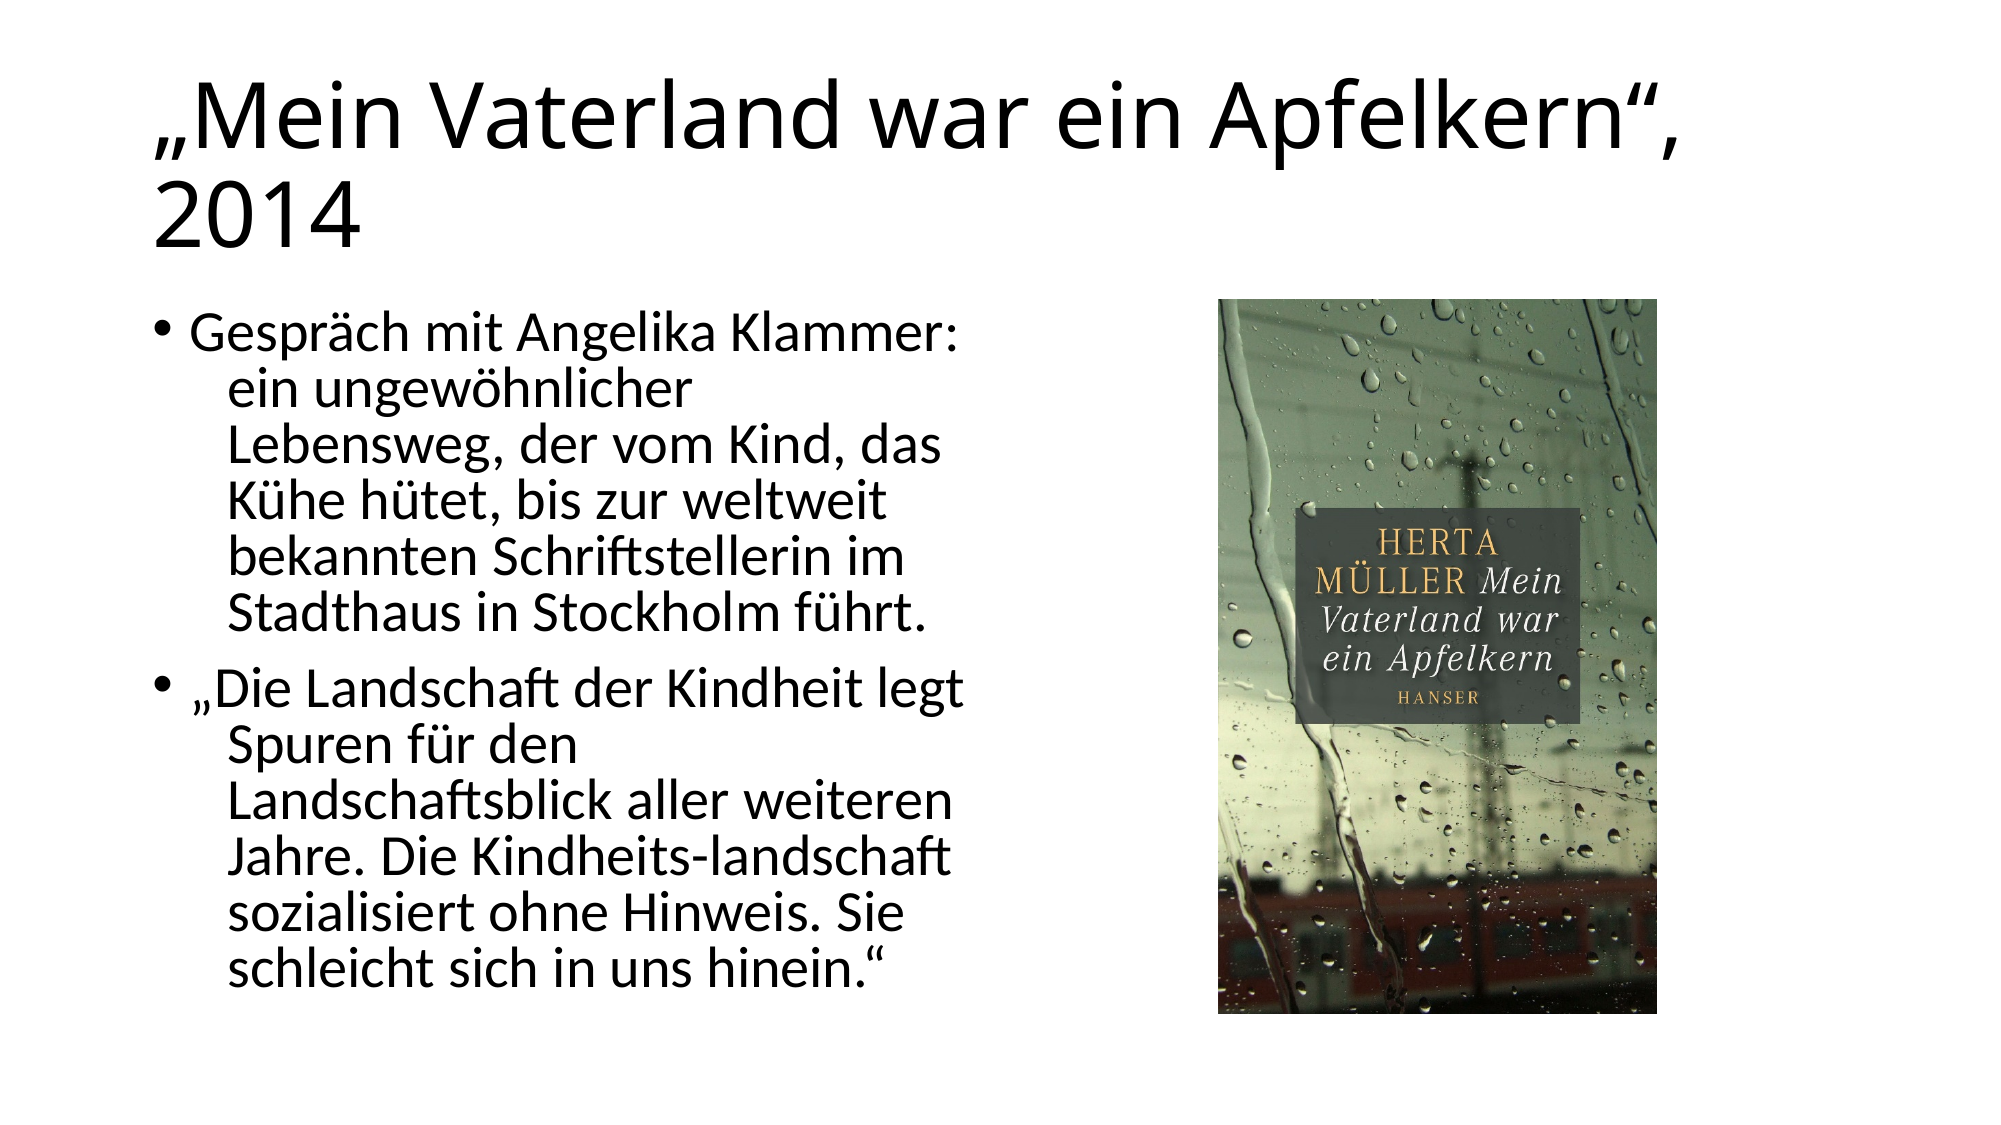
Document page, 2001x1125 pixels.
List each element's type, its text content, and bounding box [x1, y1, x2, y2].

list Gespräch mit Angelika Klammer: ein ungewöhnlicher Lebensweg, der vom Kind, das Kühe hütet, bis zur weltweit bekannten Schriftstellerin im Stadthaus in Stockholm führt. „Die Landschaft der Kindheit legt Spuren für den Landschaftsblick aller weiteren Jahre. Die Kindheits-landschaft sozialisiert ohne Hinweis. Sie schleicht sich in uns hinein.“ [137, 299, 988, 1014]
picture [1218, 299, 1657, 1014]
title „Mein Vaterland war ein Apfelkern“, 2014 [137, 59, 1863, 278]
